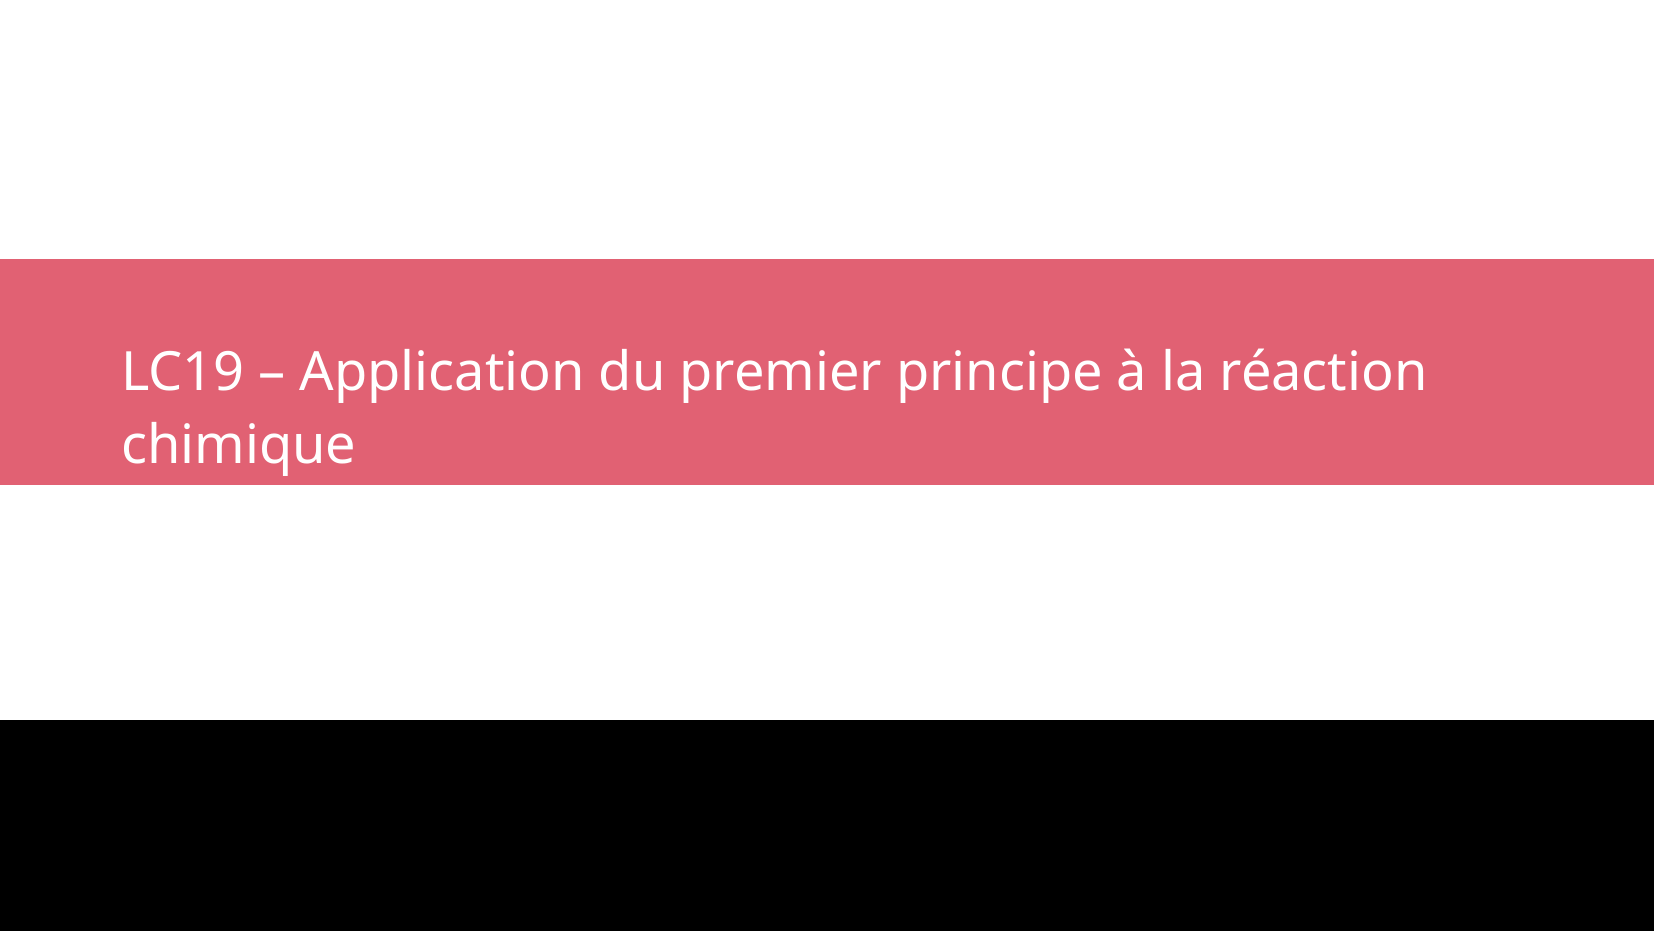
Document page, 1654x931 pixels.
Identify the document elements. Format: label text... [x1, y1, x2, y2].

text_box [0, 259, 1654, 485]
text_box LC19 – Application du premier principe à la réaction chimique [106, 324, 1548, 410]
text_box [0, 720, 1654, 931]
